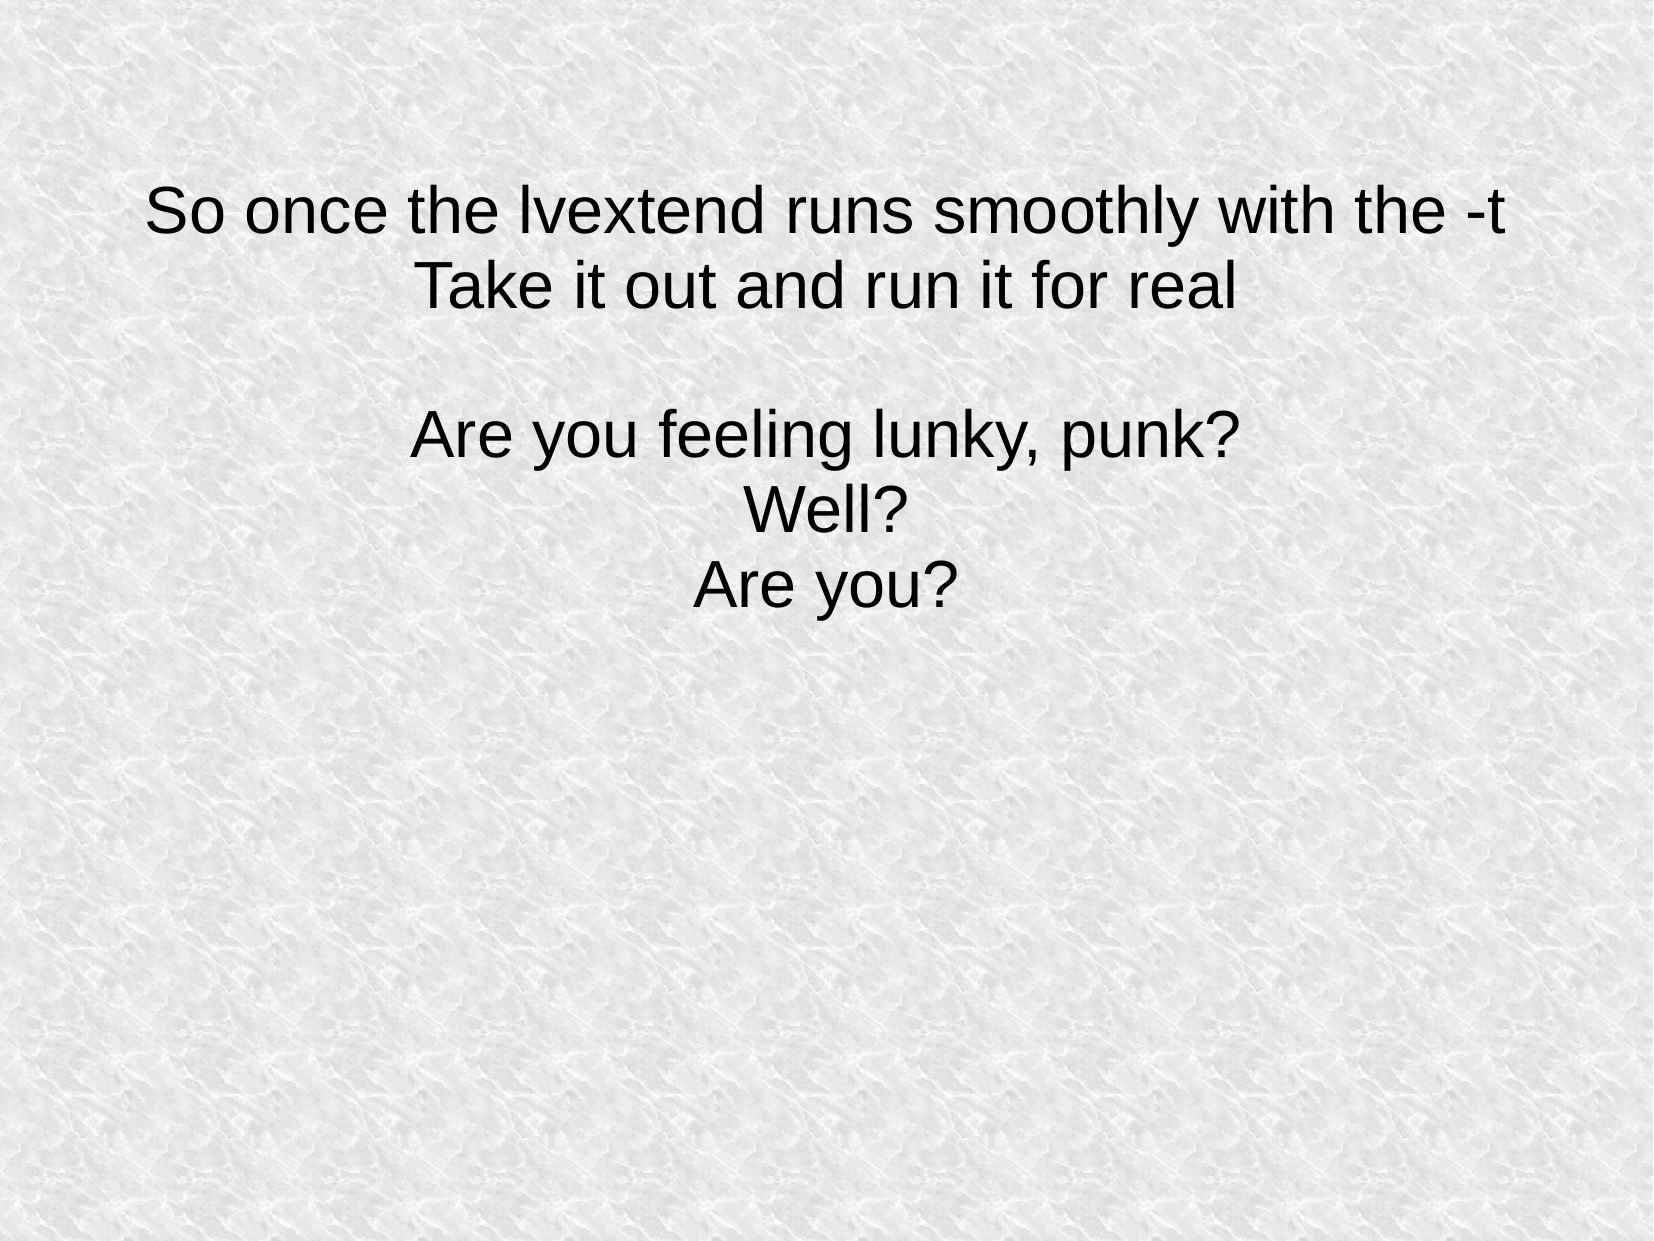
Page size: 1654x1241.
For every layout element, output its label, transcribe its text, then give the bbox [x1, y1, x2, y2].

picture [0, 0, 1654, 1241]
subtitle So once the lvextend runs smoothly with the -t Take it out and run it for real Are you feeling lunky, punk? Well? Are you? [82, 37, 1571, 758]
